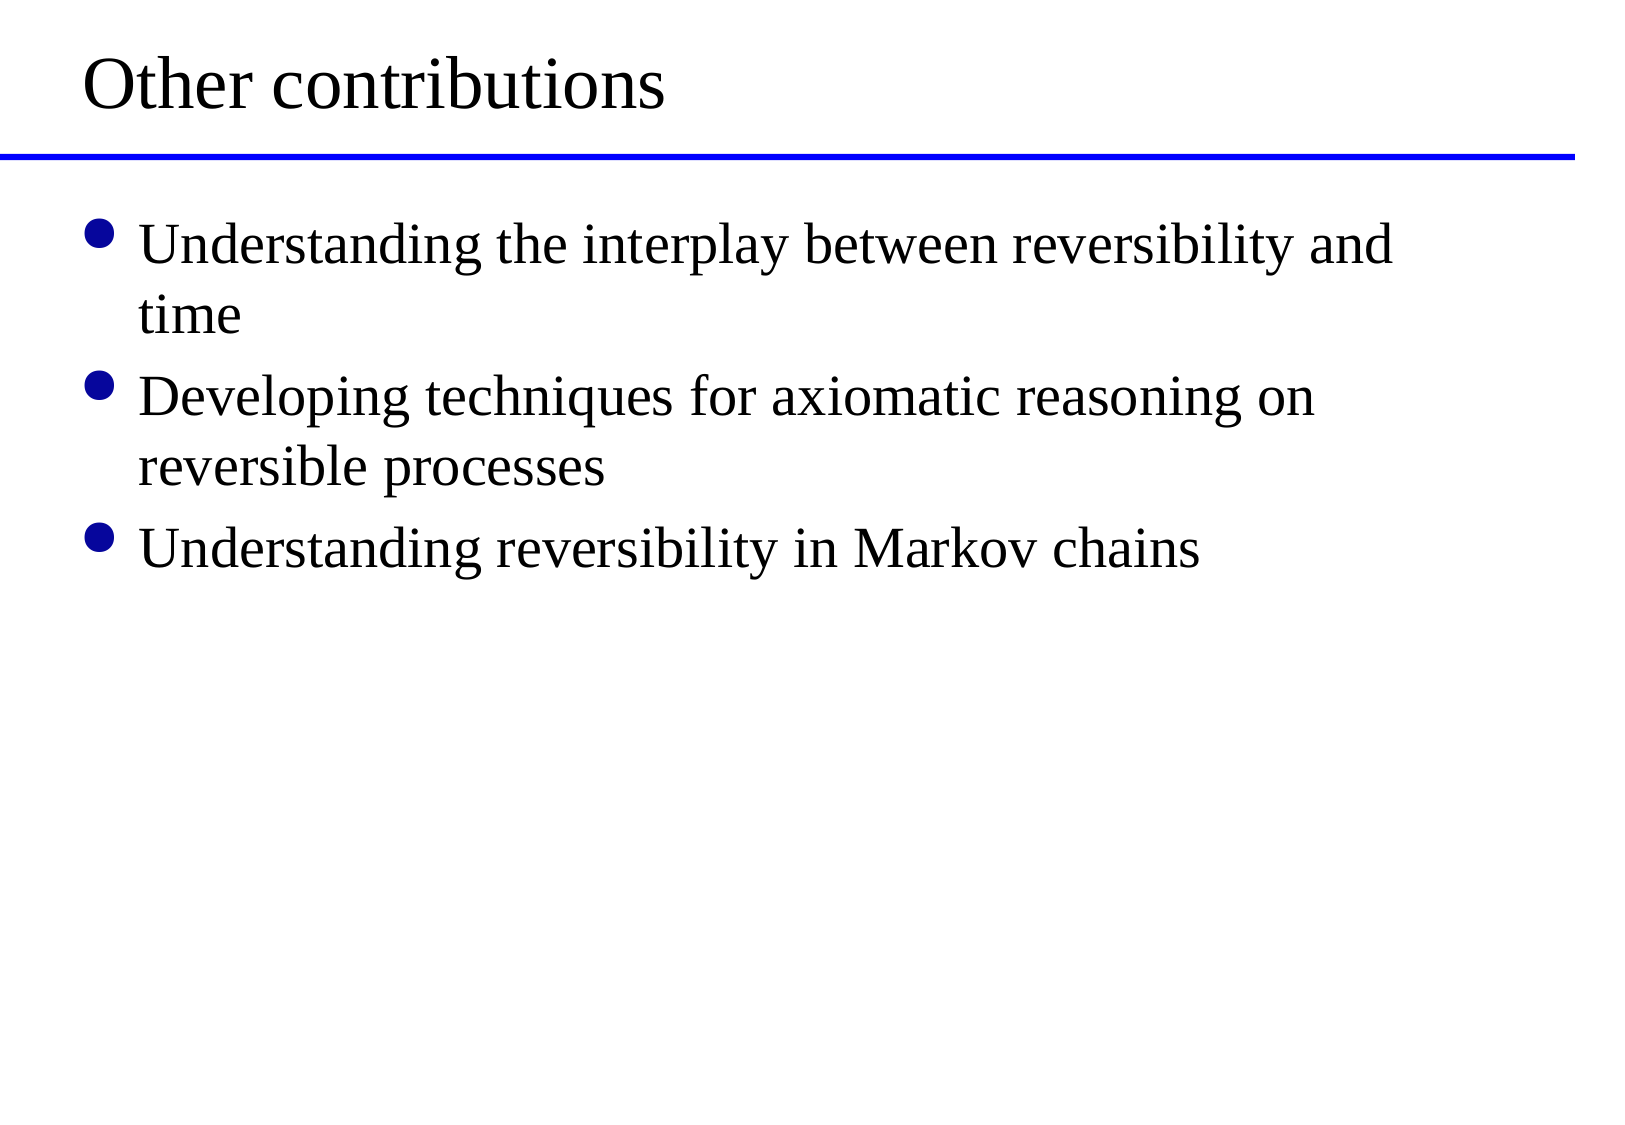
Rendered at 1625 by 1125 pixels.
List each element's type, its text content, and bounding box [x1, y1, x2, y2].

list Understanding the interplay between reversibility and time Developing techniques for axiomatic reasoning on reversible processes Understanding reversibility in Markov chains [67, 198, 1478, 1061]
title Other contributions [67, 27, 1544, 131]
